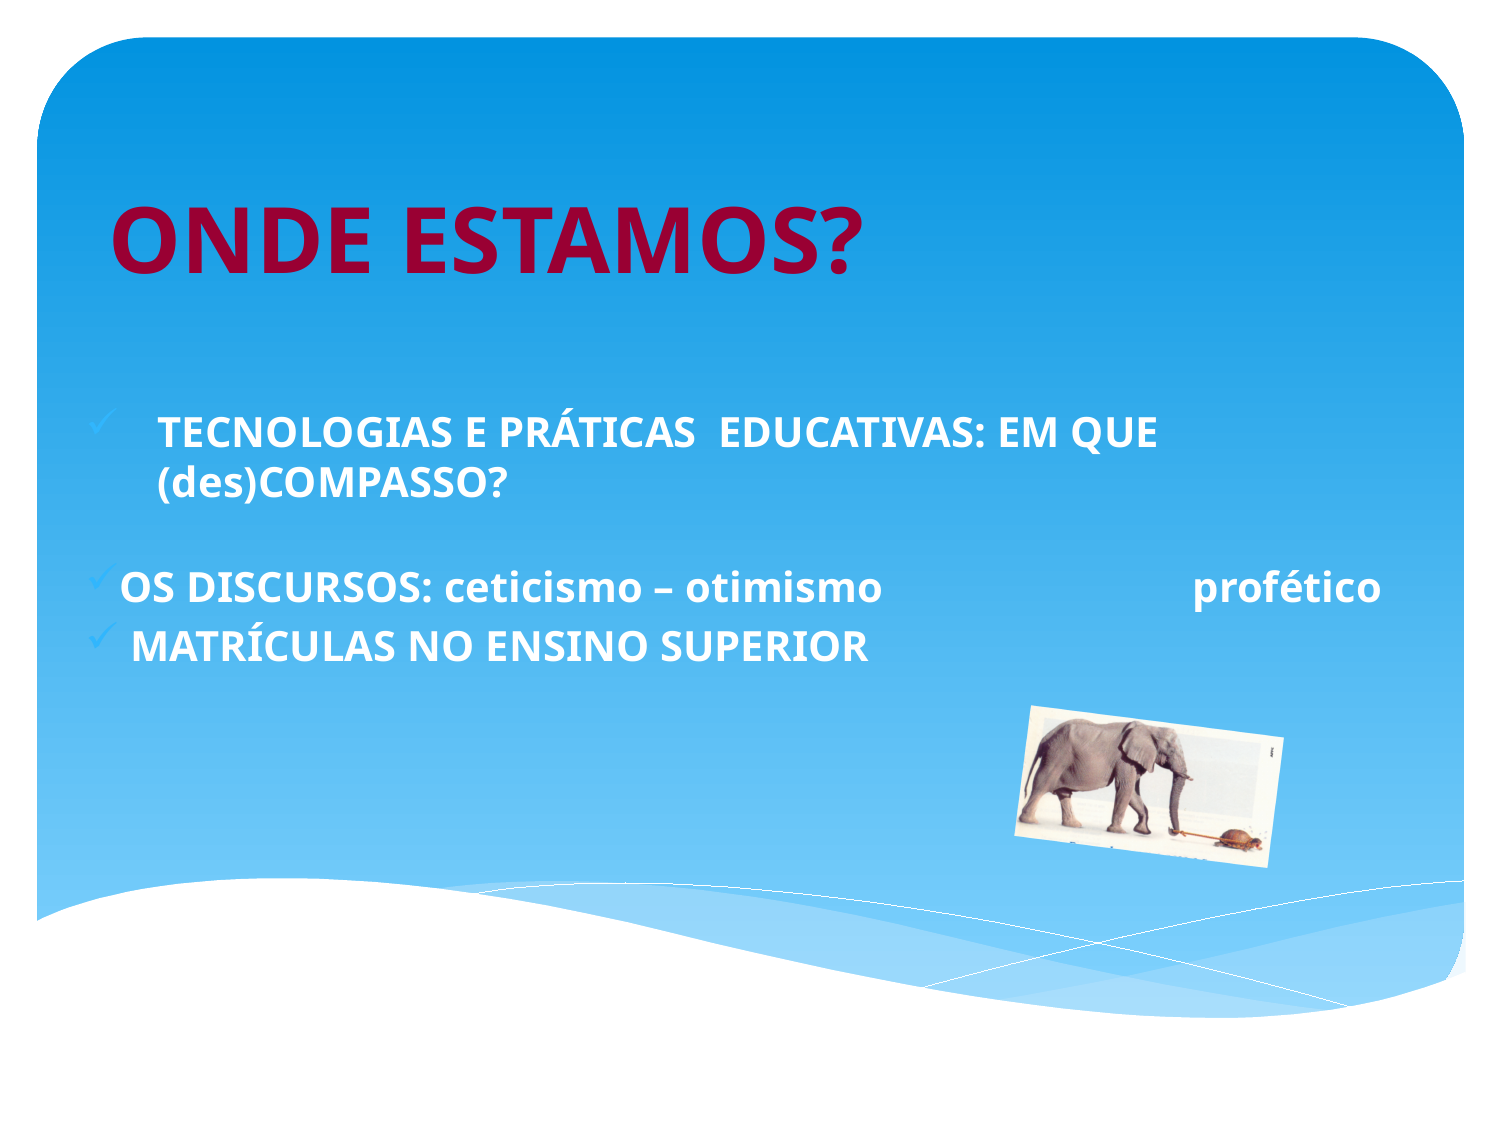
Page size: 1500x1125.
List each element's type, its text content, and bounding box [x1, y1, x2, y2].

title ONDE ESTAMOS? [93, 58, 1369, 300]
picture [1014, 705, 1284, 868]
subtitle TECNOLOGIAS E PRÁTICAS EDUCATIVAS: EM QUE (des)COMPASSO? OS DISCURSOS: ceticismo – otimismo profético MATRÍCULAS NO ENSINO SUPERIOR [70, 398, 1454, 1067]
